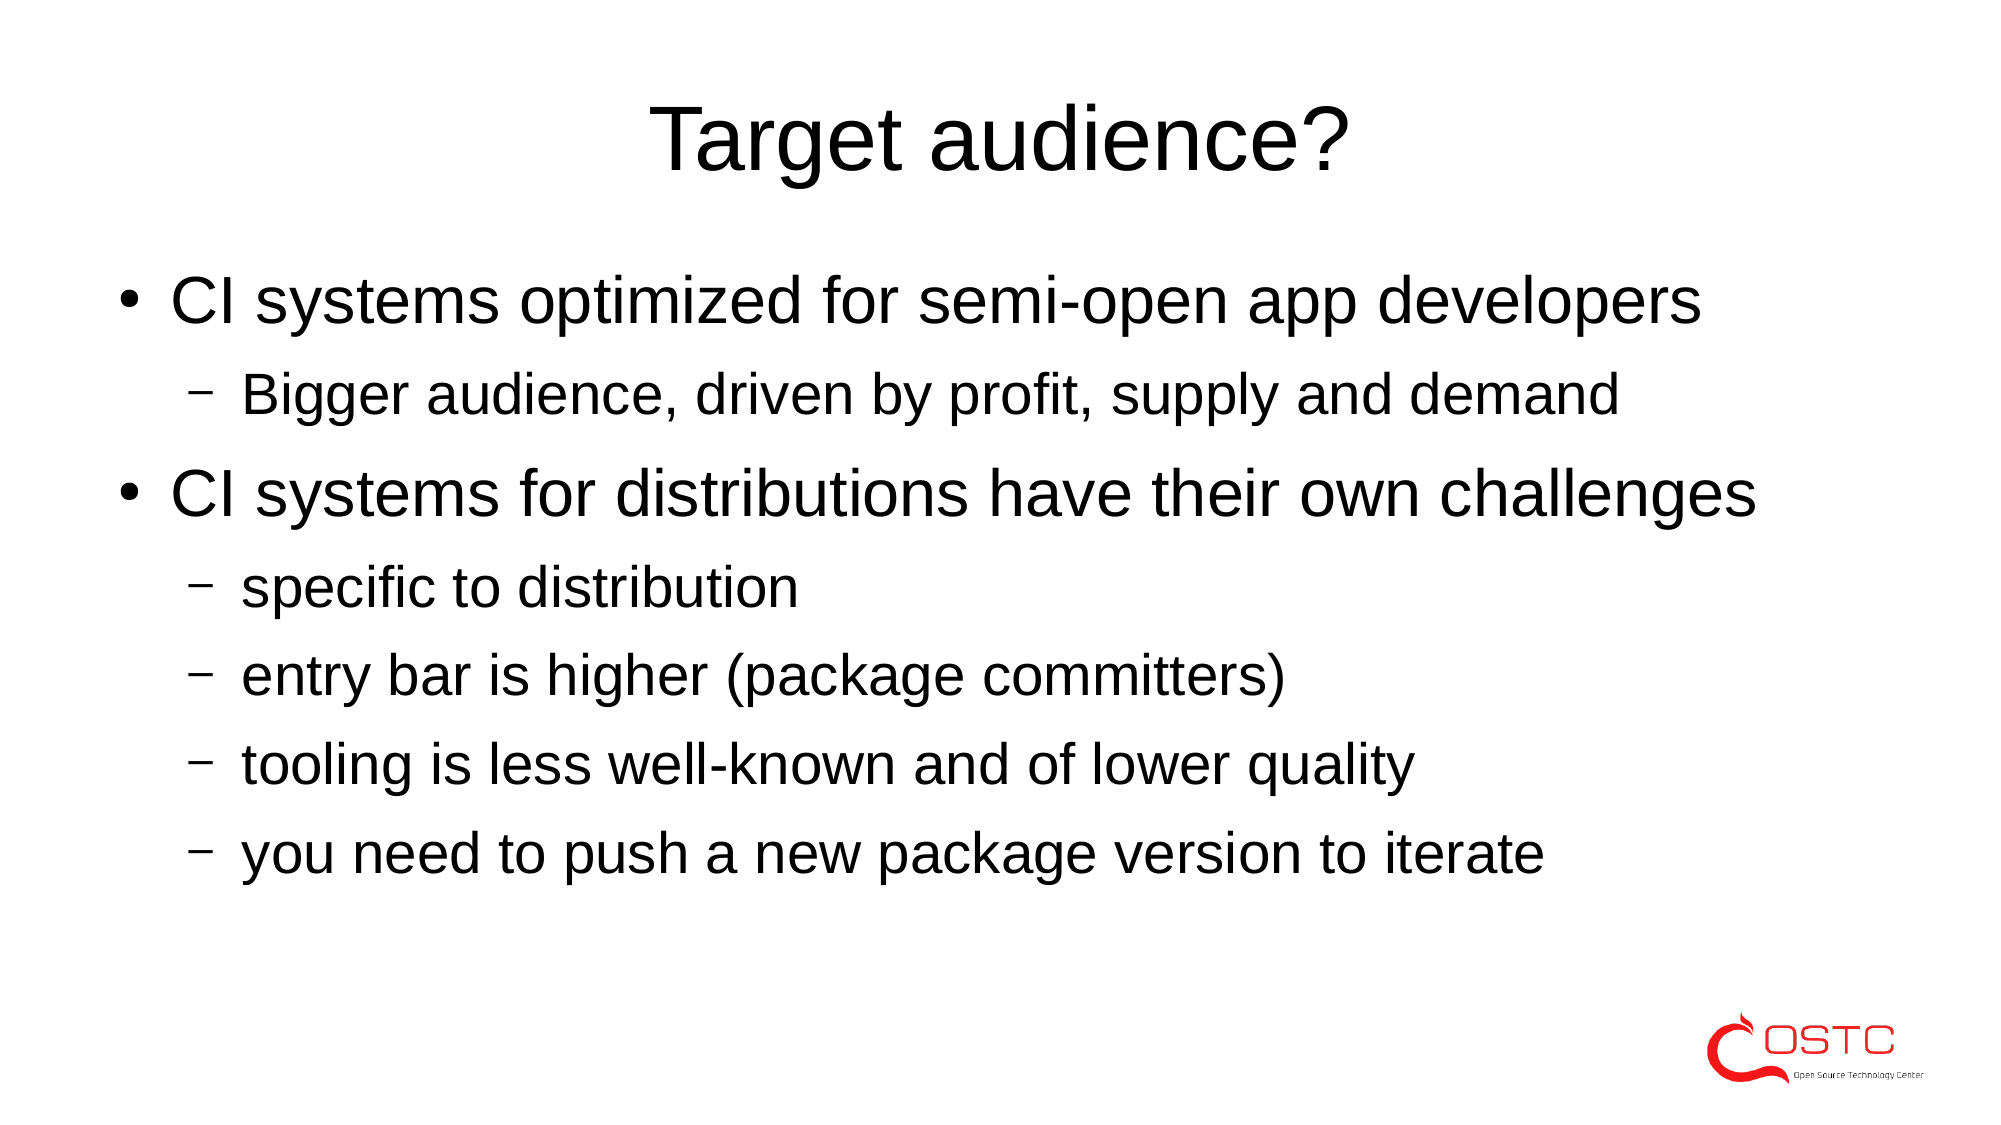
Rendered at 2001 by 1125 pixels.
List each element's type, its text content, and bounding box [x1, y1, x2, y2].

list CI systems optimized for semi-open app developers Bigger audience, driven by profit, supply and demand CI systems for distributions have their own challenges specific to distribution entry bar is higher (package committers) tooling is less well-known and of lower quality you need to push a new package version to iterate [100, 263, 1901, 916]
title Target audience? [100, 44, 1901, 233]
picture [1643, 933, 2001, 1125]
